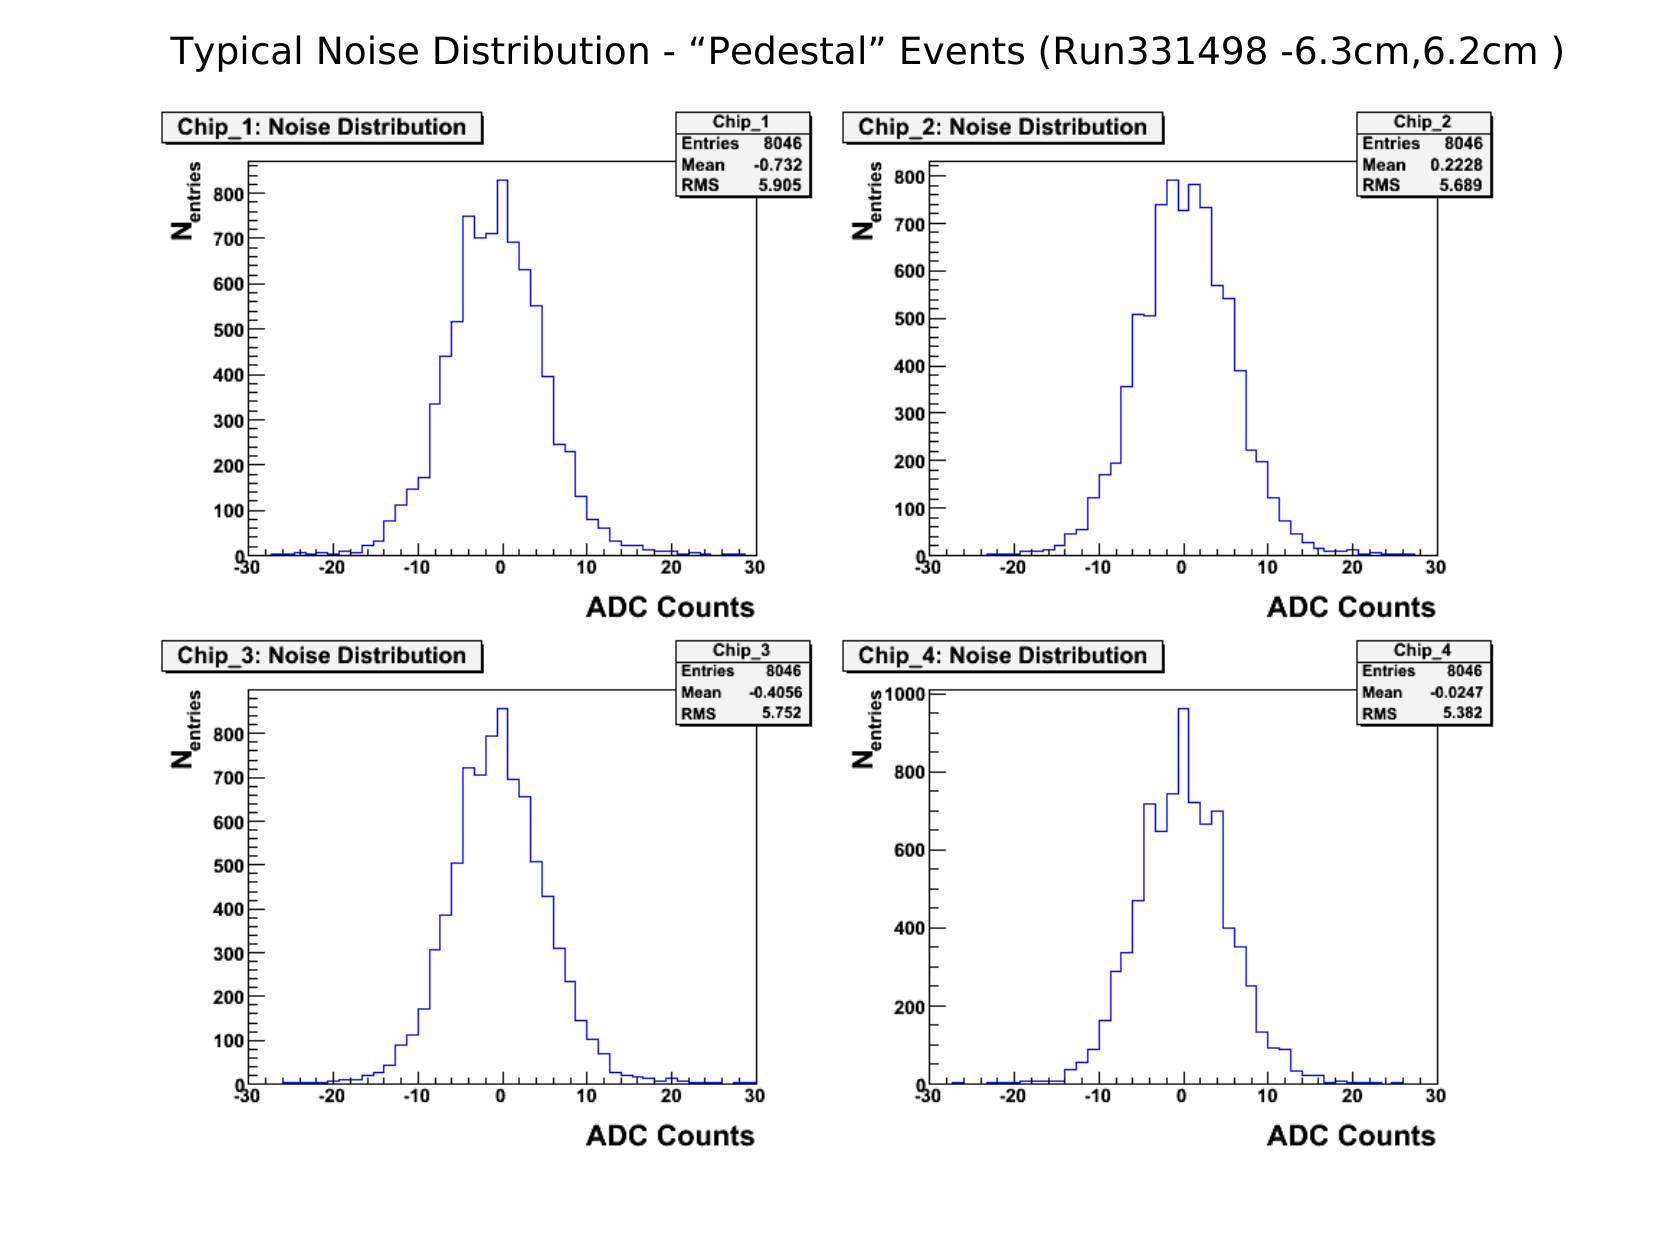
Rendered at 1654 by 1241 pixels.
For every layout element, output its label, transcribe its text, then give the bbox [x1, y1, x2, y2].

text_box Typical Noise Distribution - “Pedestal” Events (Run331498 -6.3cm,6.2cm ) [155, 22, 1554, 81]
picture [150, 106, 1512, 1163]
